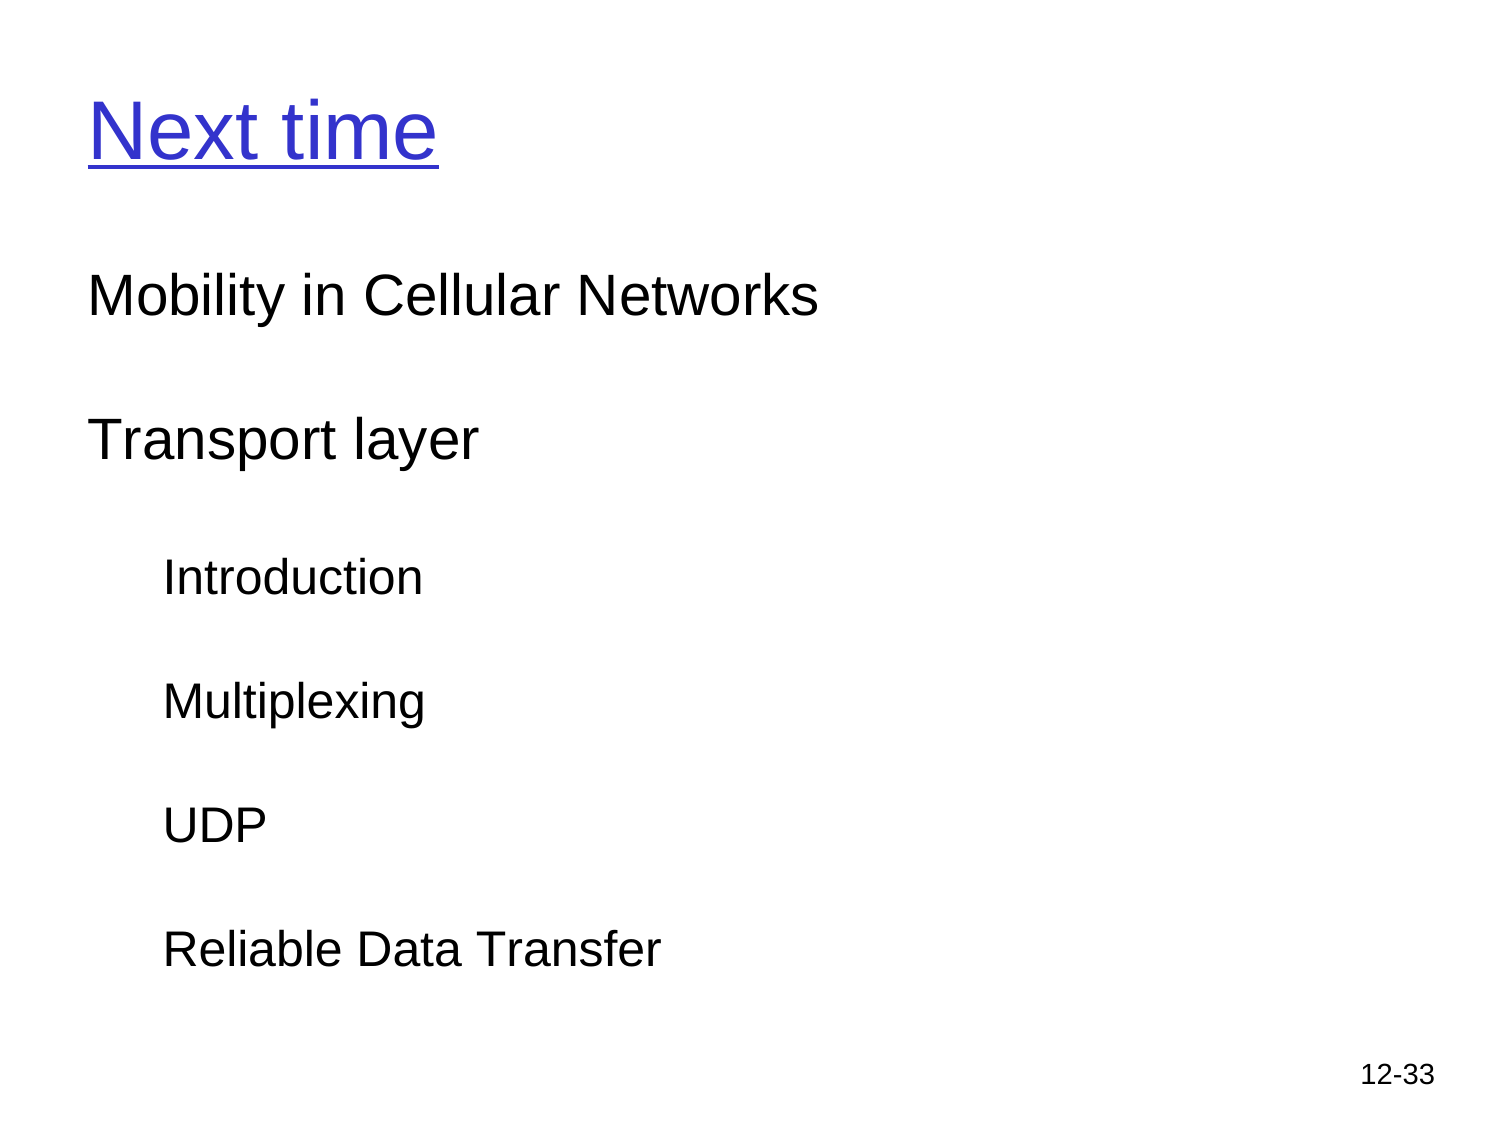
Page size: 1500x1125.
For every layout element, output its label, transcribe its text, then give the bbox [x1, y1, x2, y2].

list Mobility in Cellular Networks Transport layer Introduction Multiplexing UDP Reliable Data Transfer [87, 262, 1363, 1026]
title Next time [87, 23, 1363, 239]
